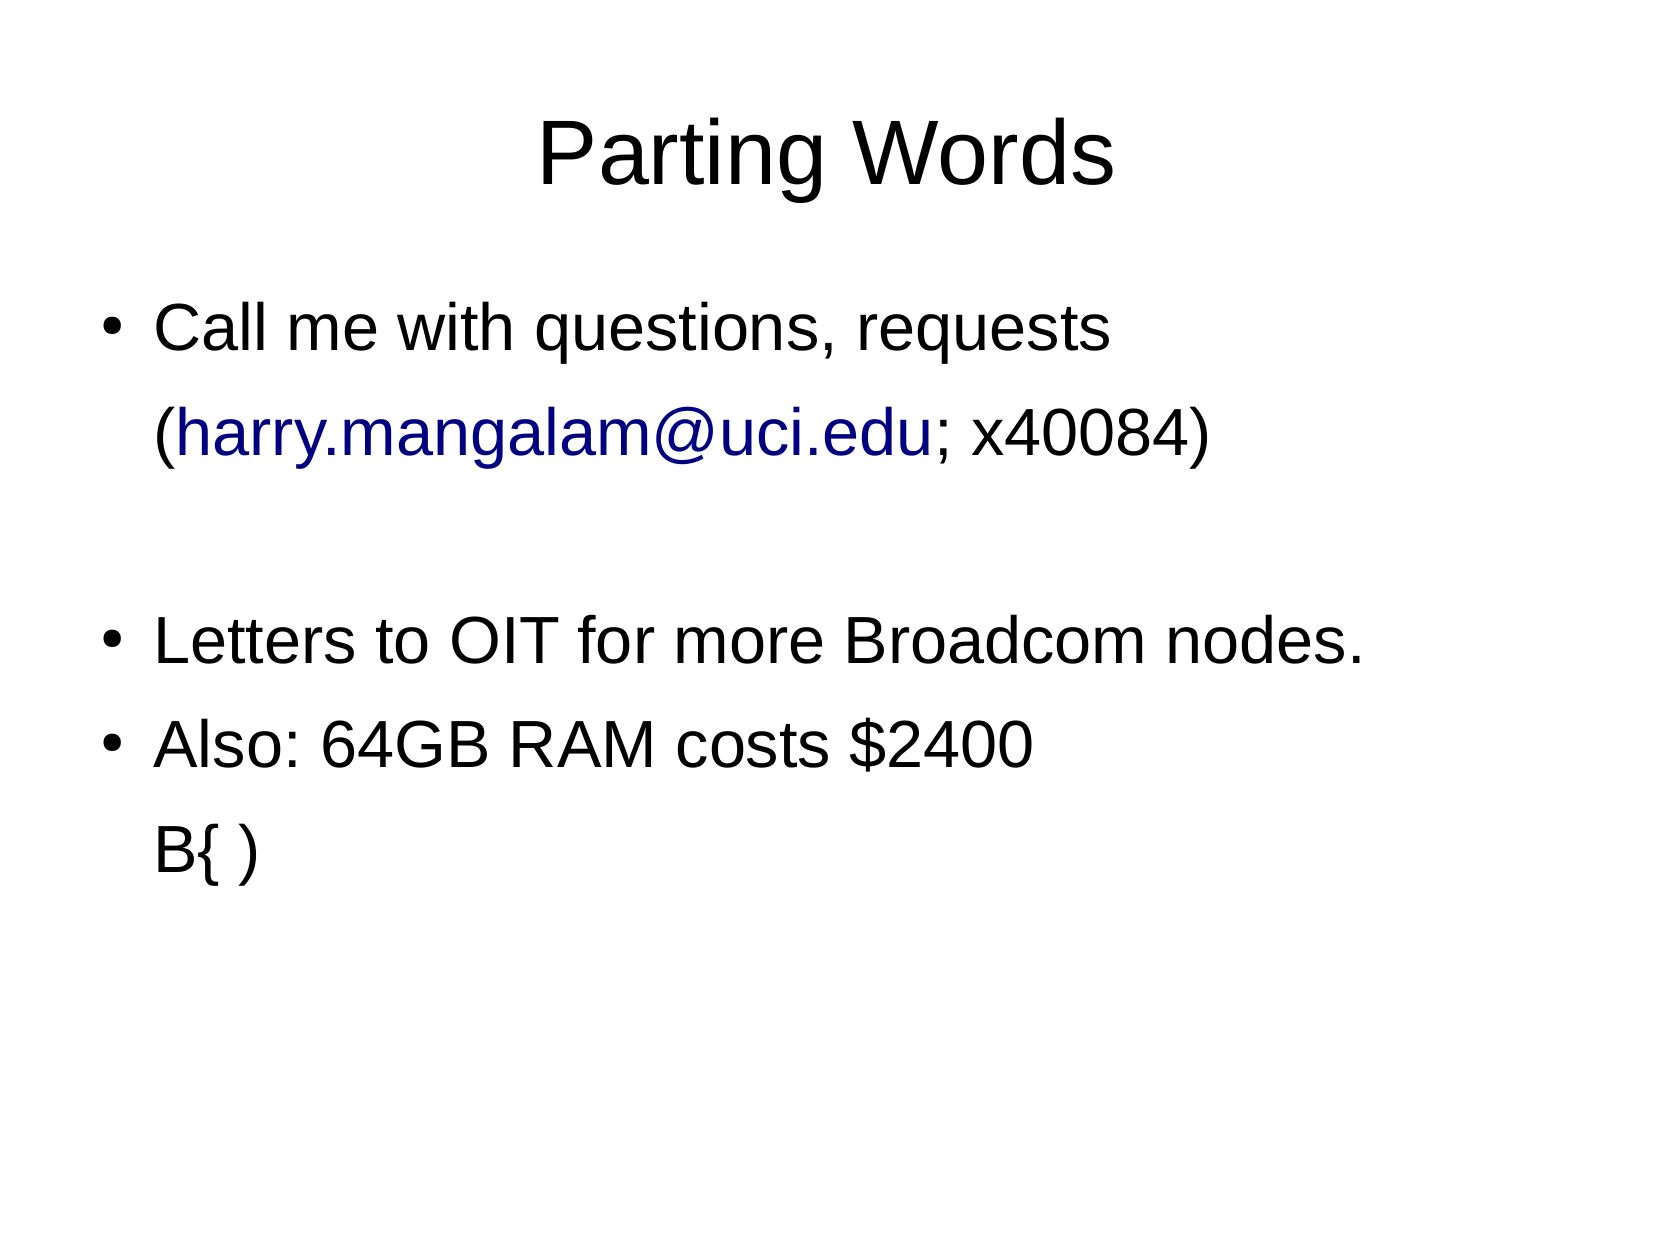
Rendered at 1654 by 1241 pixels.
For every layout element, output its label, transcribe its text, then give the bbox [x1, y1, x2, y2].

list Call me with questions, requests (harry.mangalam@uci.edu; x40084) Letters to OIT for more Broadcom nodes. Also: 64GB RAM costs $2400 B{ ) [82, 290, 1449, 1094]
title Parting Words [82, 56, 1571, 250]
